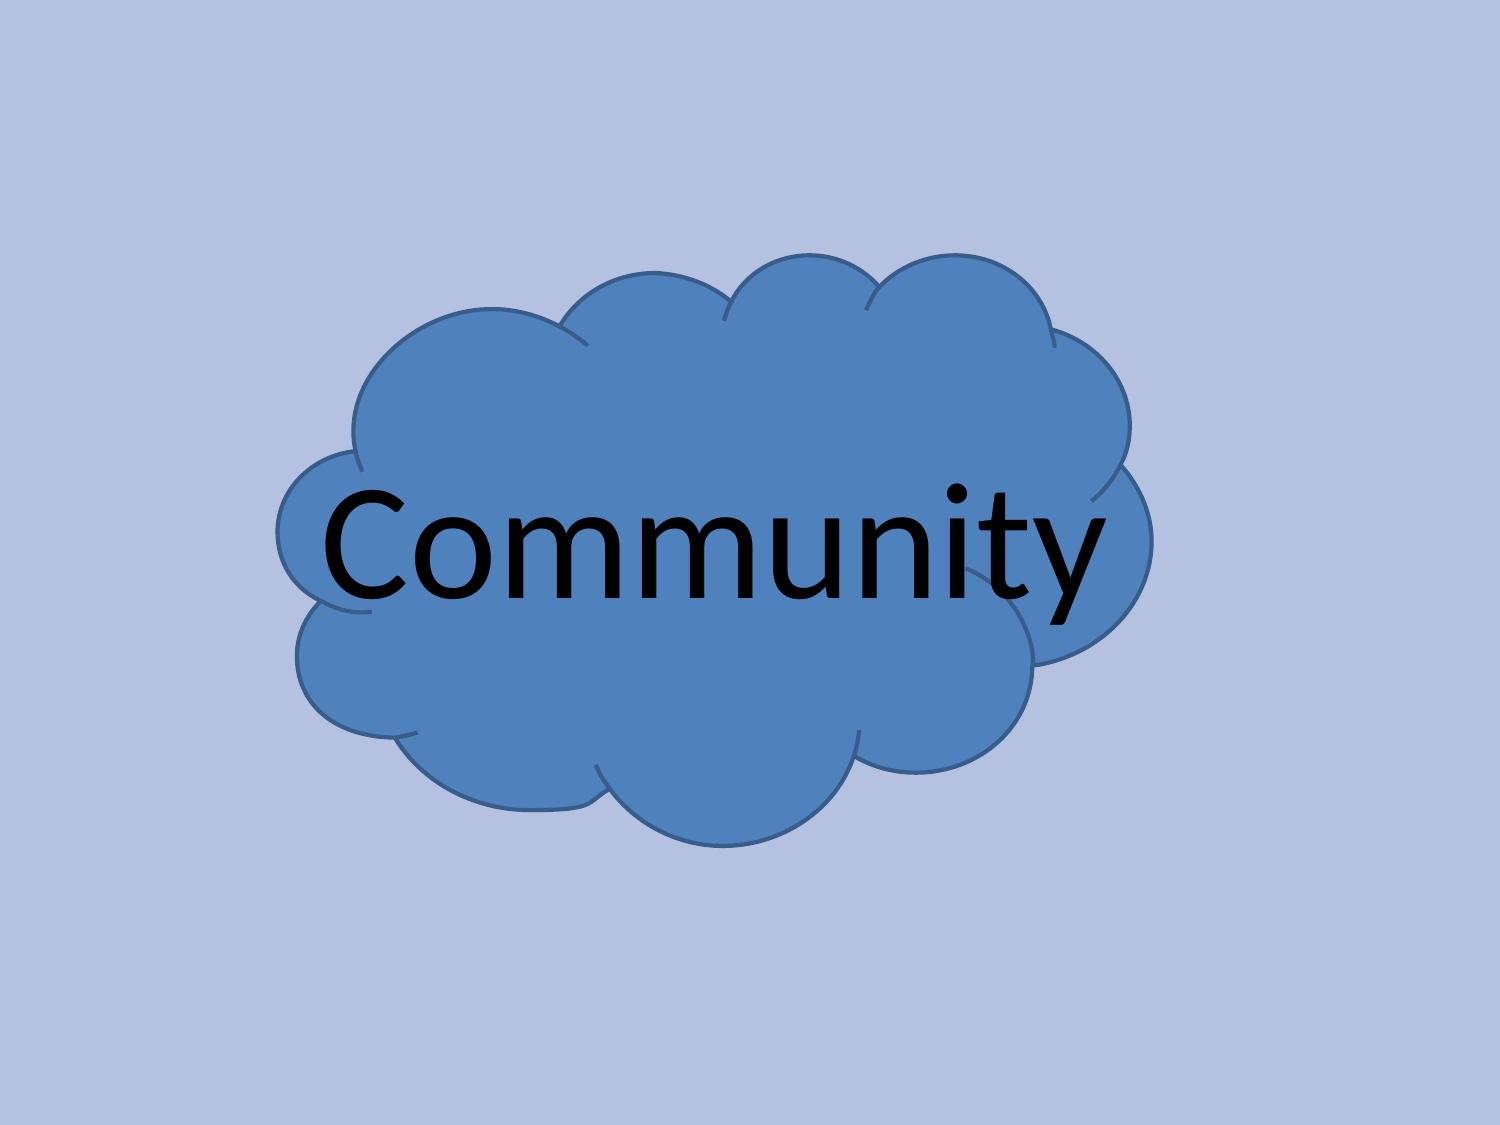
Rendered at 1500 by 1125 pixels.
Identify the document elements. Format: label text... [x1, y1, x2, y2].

title Community [39, 42, 1390, 1021]
